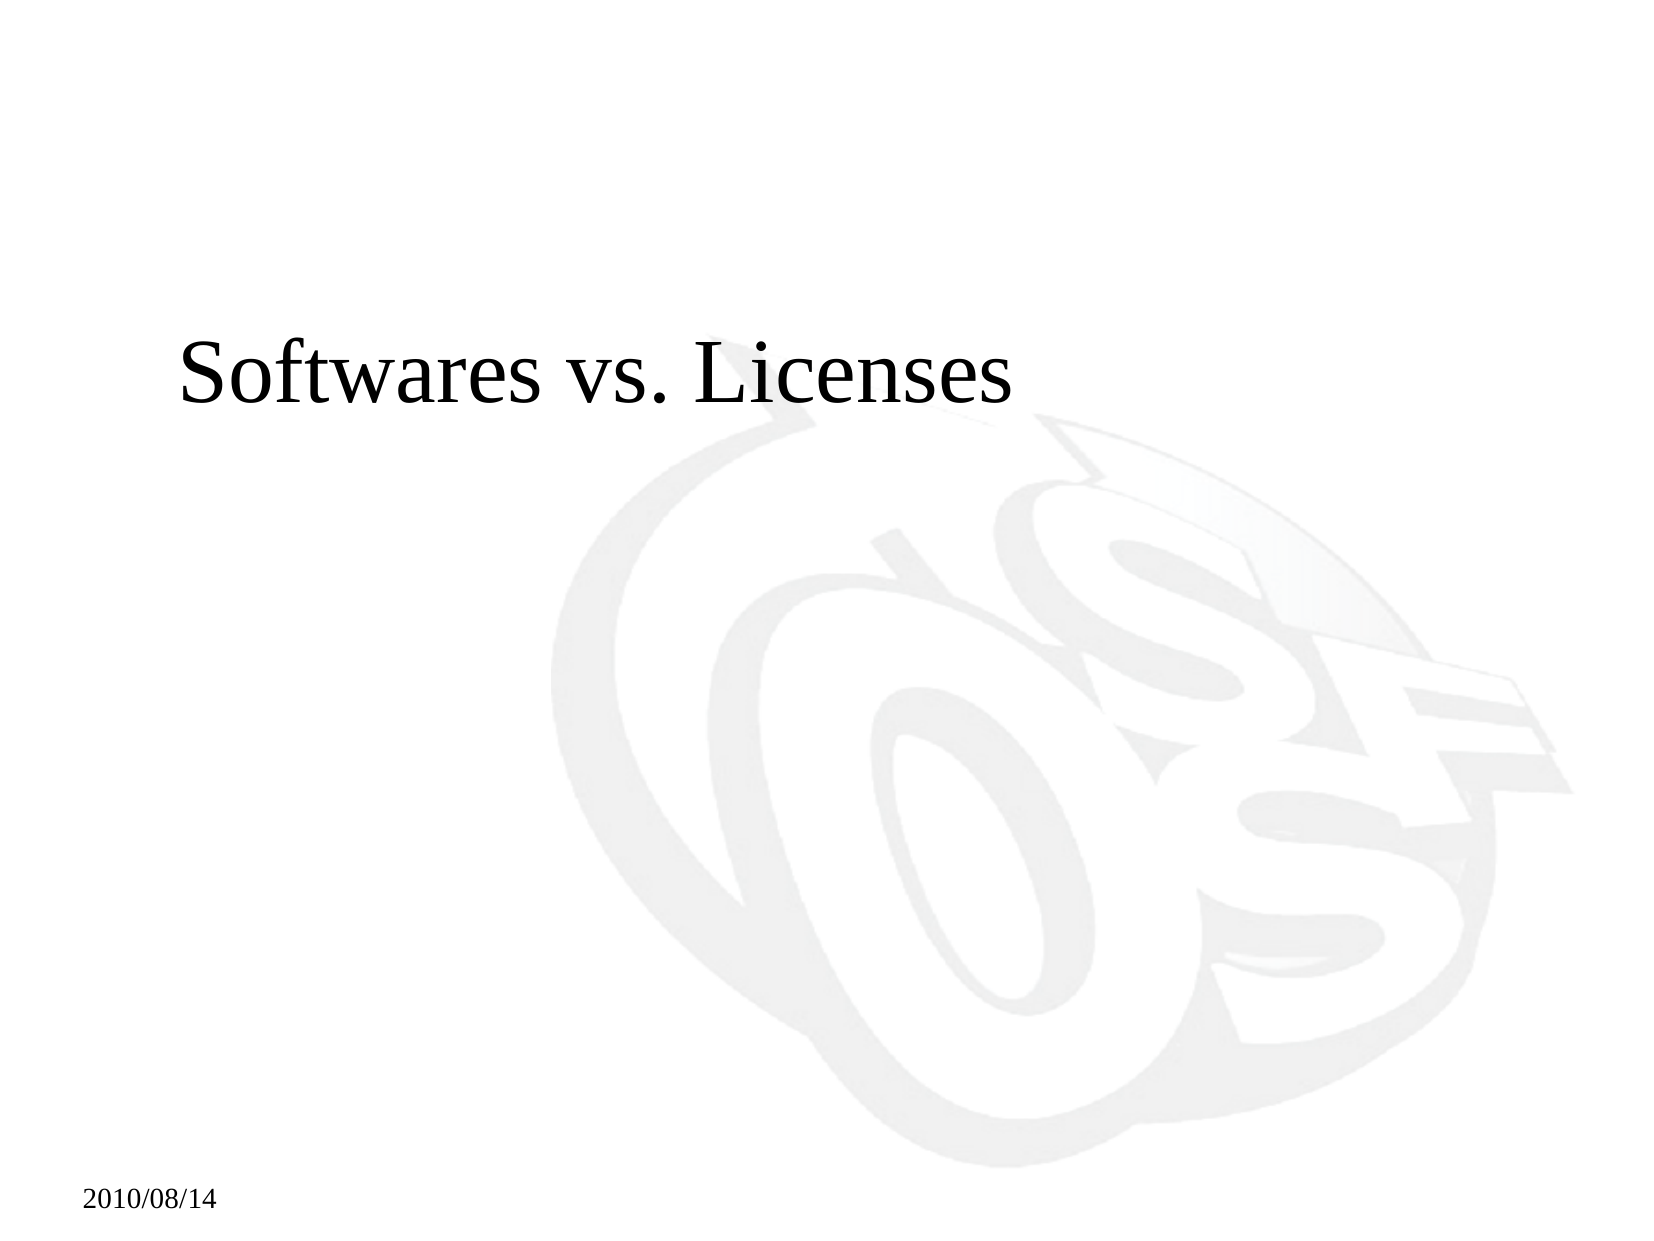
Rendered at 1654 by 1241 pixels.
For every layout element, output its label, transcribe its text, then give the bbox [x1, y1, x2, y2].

picture [551, 331, 1577, 1170]
title Softwares vs. Licenses [177, 206, 1418, 485]
